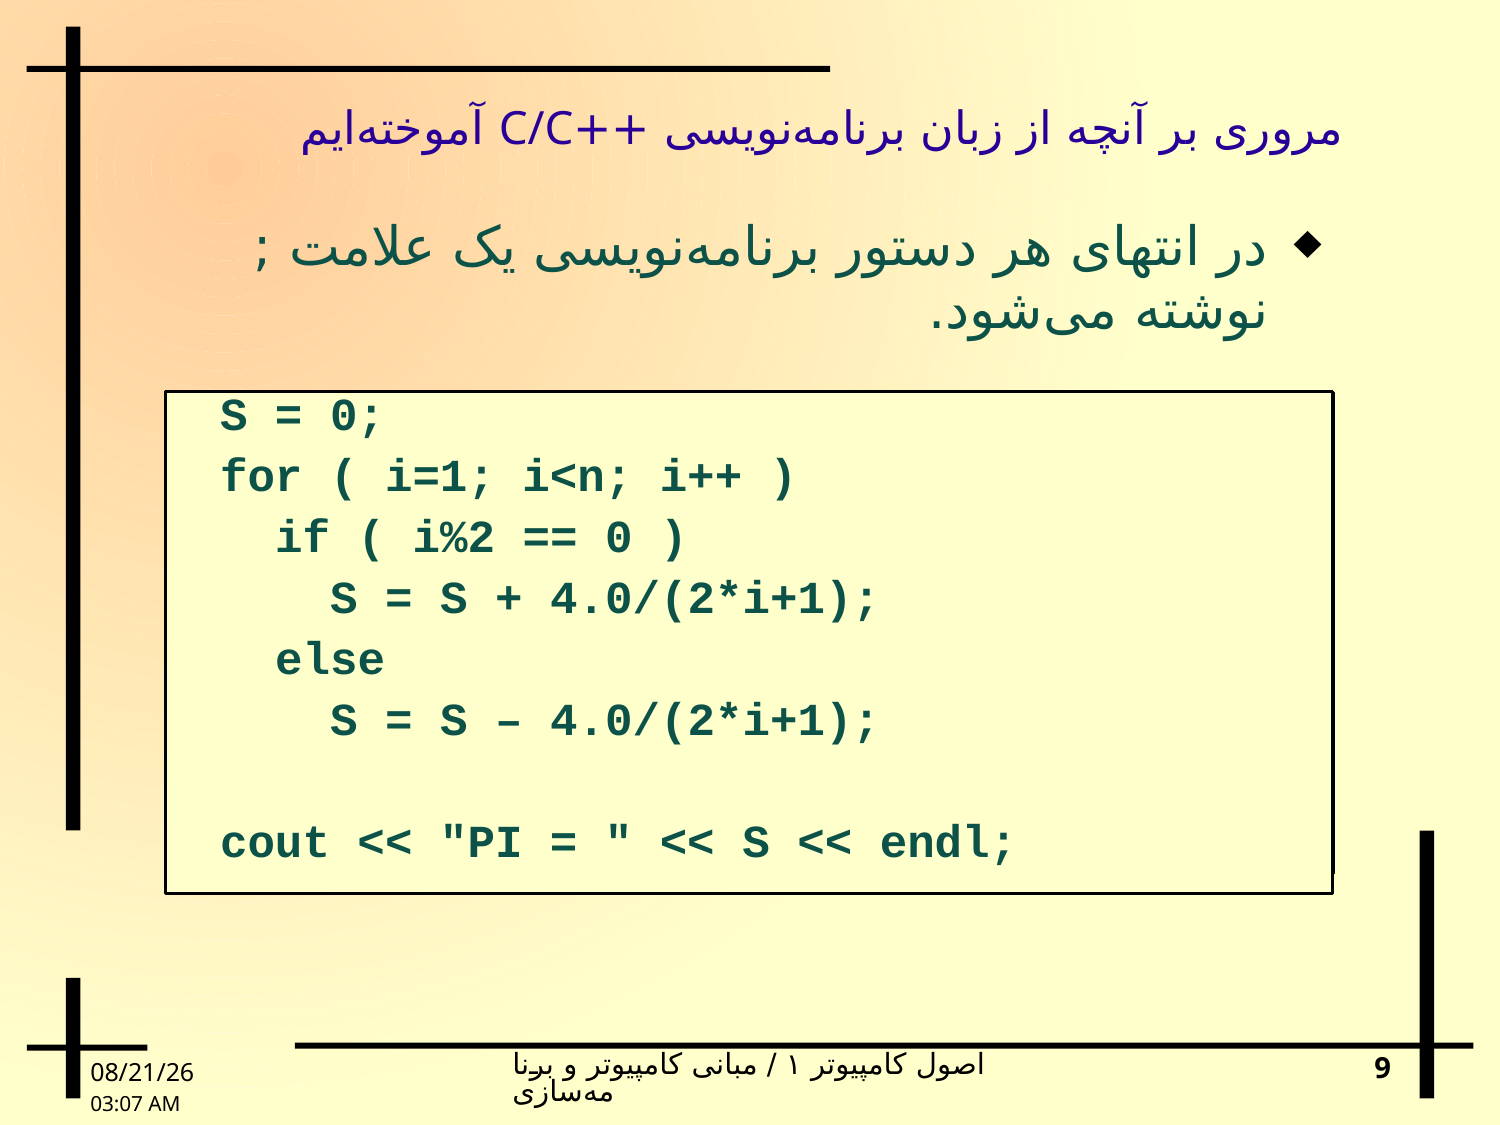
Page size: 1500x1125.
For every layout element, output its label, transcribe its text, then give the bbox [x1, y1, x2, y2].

title مروری بر آنچه از زبان برنامه‌نویسی ++C/C آموخته‌ایم [113, 67, 1344, 187]
list در انتهای هر دستور برنامه‌نویسی یک علامت ; نوشته می‌شود. [112, 215, 1393, 330]
list S = 0; for ( i=1; i<n; i++ ) if ( i%2 == 0 ) S = S + 4.0/(2*i+1); else S = S – 4.0/(2*i+1); cout << "PI = " << S << endl; [165, 391, 1333, 894]
